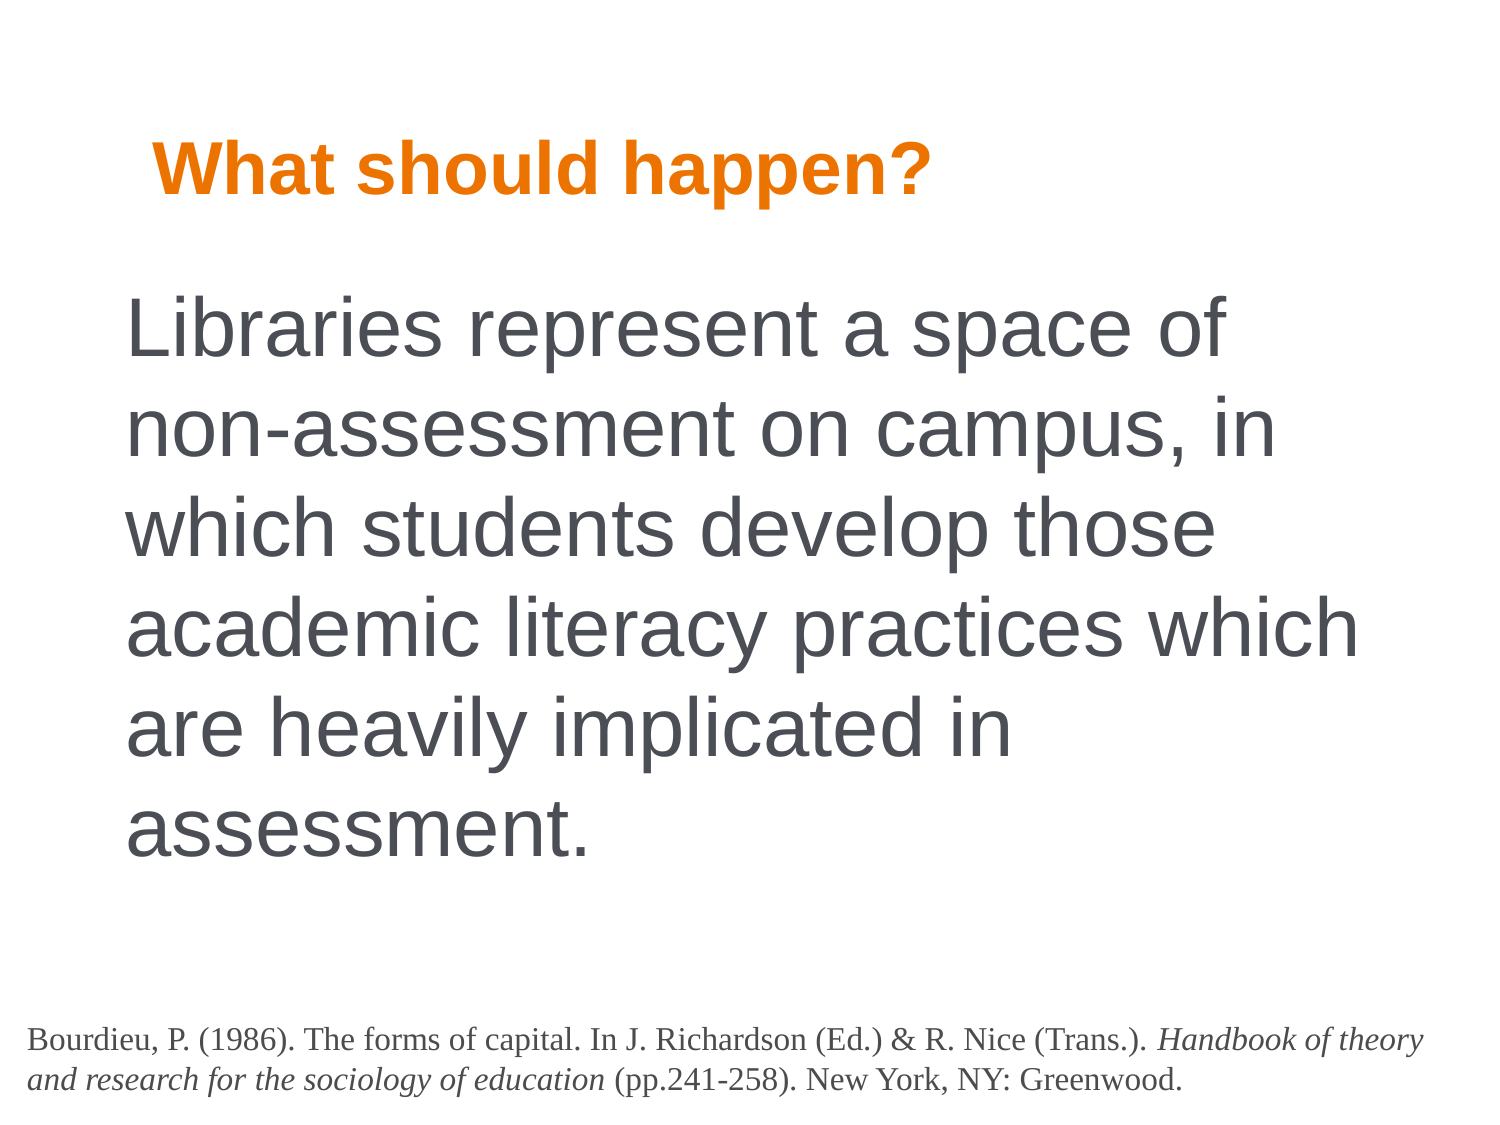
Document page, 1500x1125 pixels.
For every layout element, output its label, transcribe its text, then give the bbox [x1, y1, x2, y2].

text_box Bourdieu, P. (1986). The forms of capital. In J. Richardson (Ed.) & R. Nice (Trans.). Handbook of theory and research for the sociology of education (pp.241-258). New York, NY: Greenwood. [12, 1009, 1465, 1105]
text_box Libraries represent a space of non-assessment on campus, in which students develop those academic literacy practices which are heavily implicated in assessment. [125, 272, 1363, 744]
text_box What should happen? [137, 111, 1375, 216]
